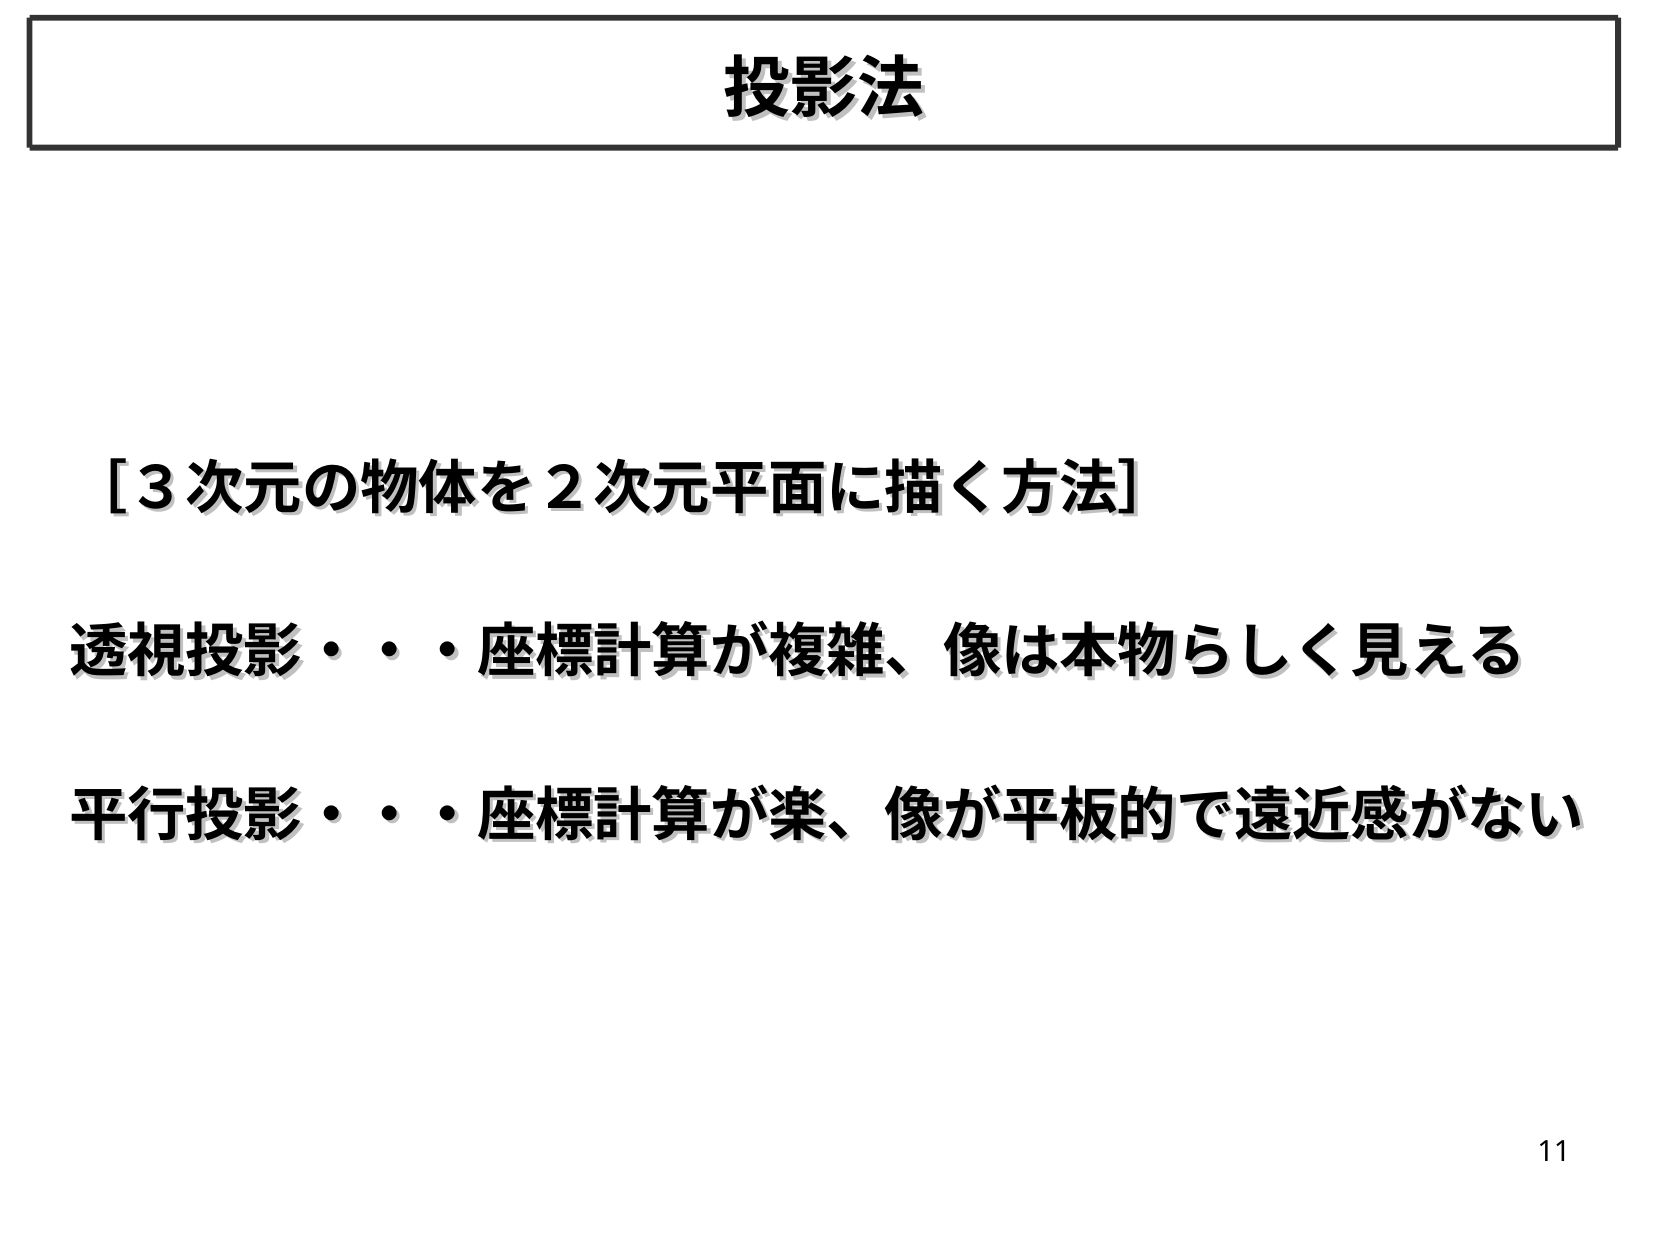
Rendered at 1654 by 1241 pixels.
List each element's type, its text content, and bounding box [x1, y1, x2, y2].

text_box ［３次元の物体を２次元平面に描く方法］ 透視投影・・・座標計算が複雑、像は本物らしく見える 平行投影・・・座標計算が楽、像が平板的で遠近感がない [54, 433, 1405, 762]
text_box 投影法 [29, 17, 1619, 148]
